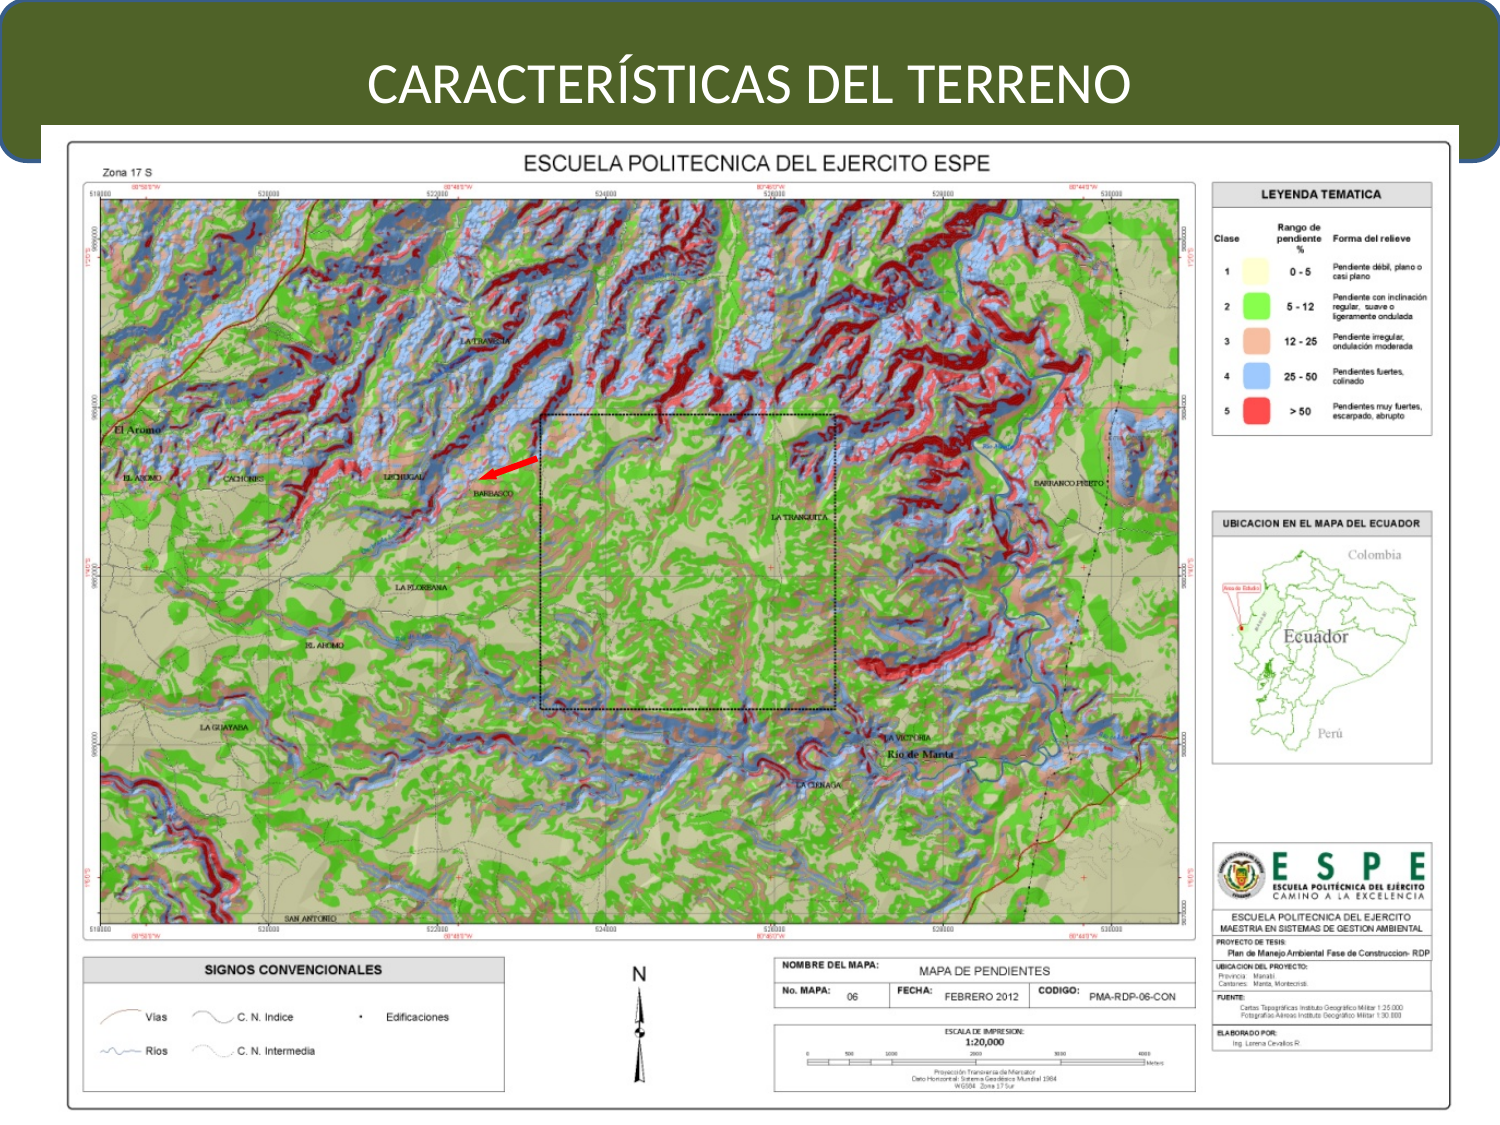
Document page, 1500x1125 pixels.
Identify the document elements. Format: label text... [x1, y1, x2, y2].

picture [41, 125, 1459, 1125]
text_box CARACTERÍSTICAS DEL TERRENO [0, 0, 1500, 161]
